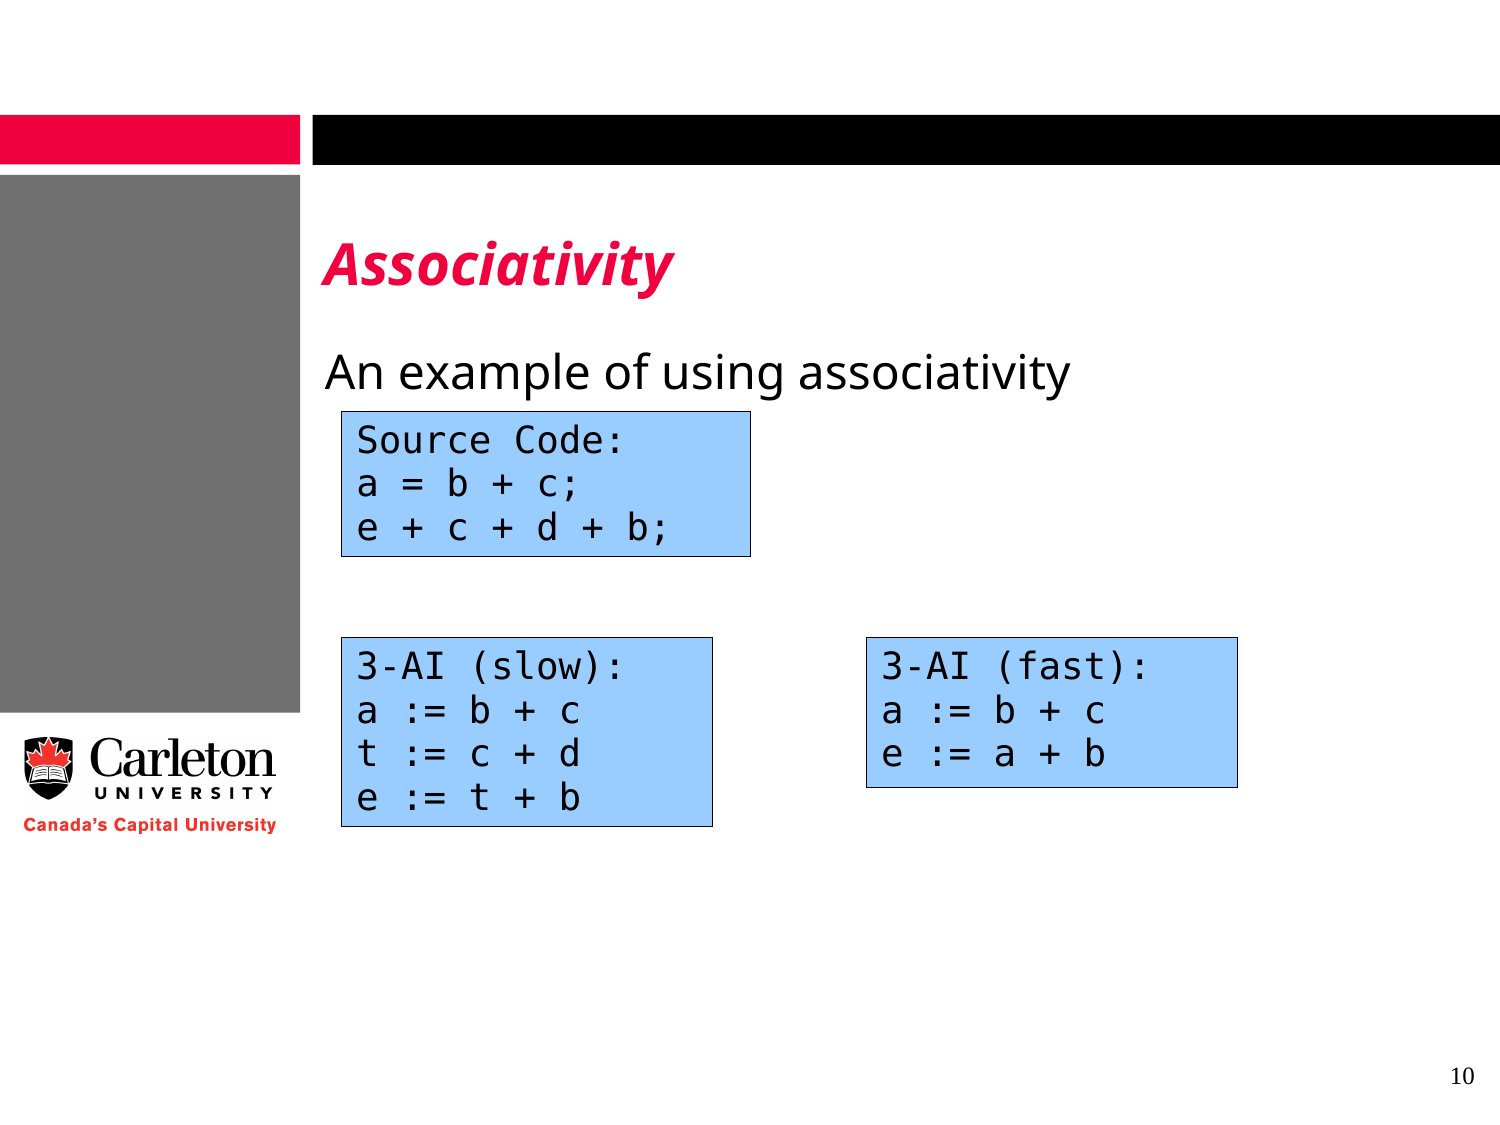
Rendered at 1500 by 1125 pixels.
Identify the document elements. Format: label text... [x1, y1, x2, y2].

title Associativity [324, 187, 1450, 324]
list An example of using associativity [324, 324, 1450, 1036]
picture [24, 737, 276, 834]
